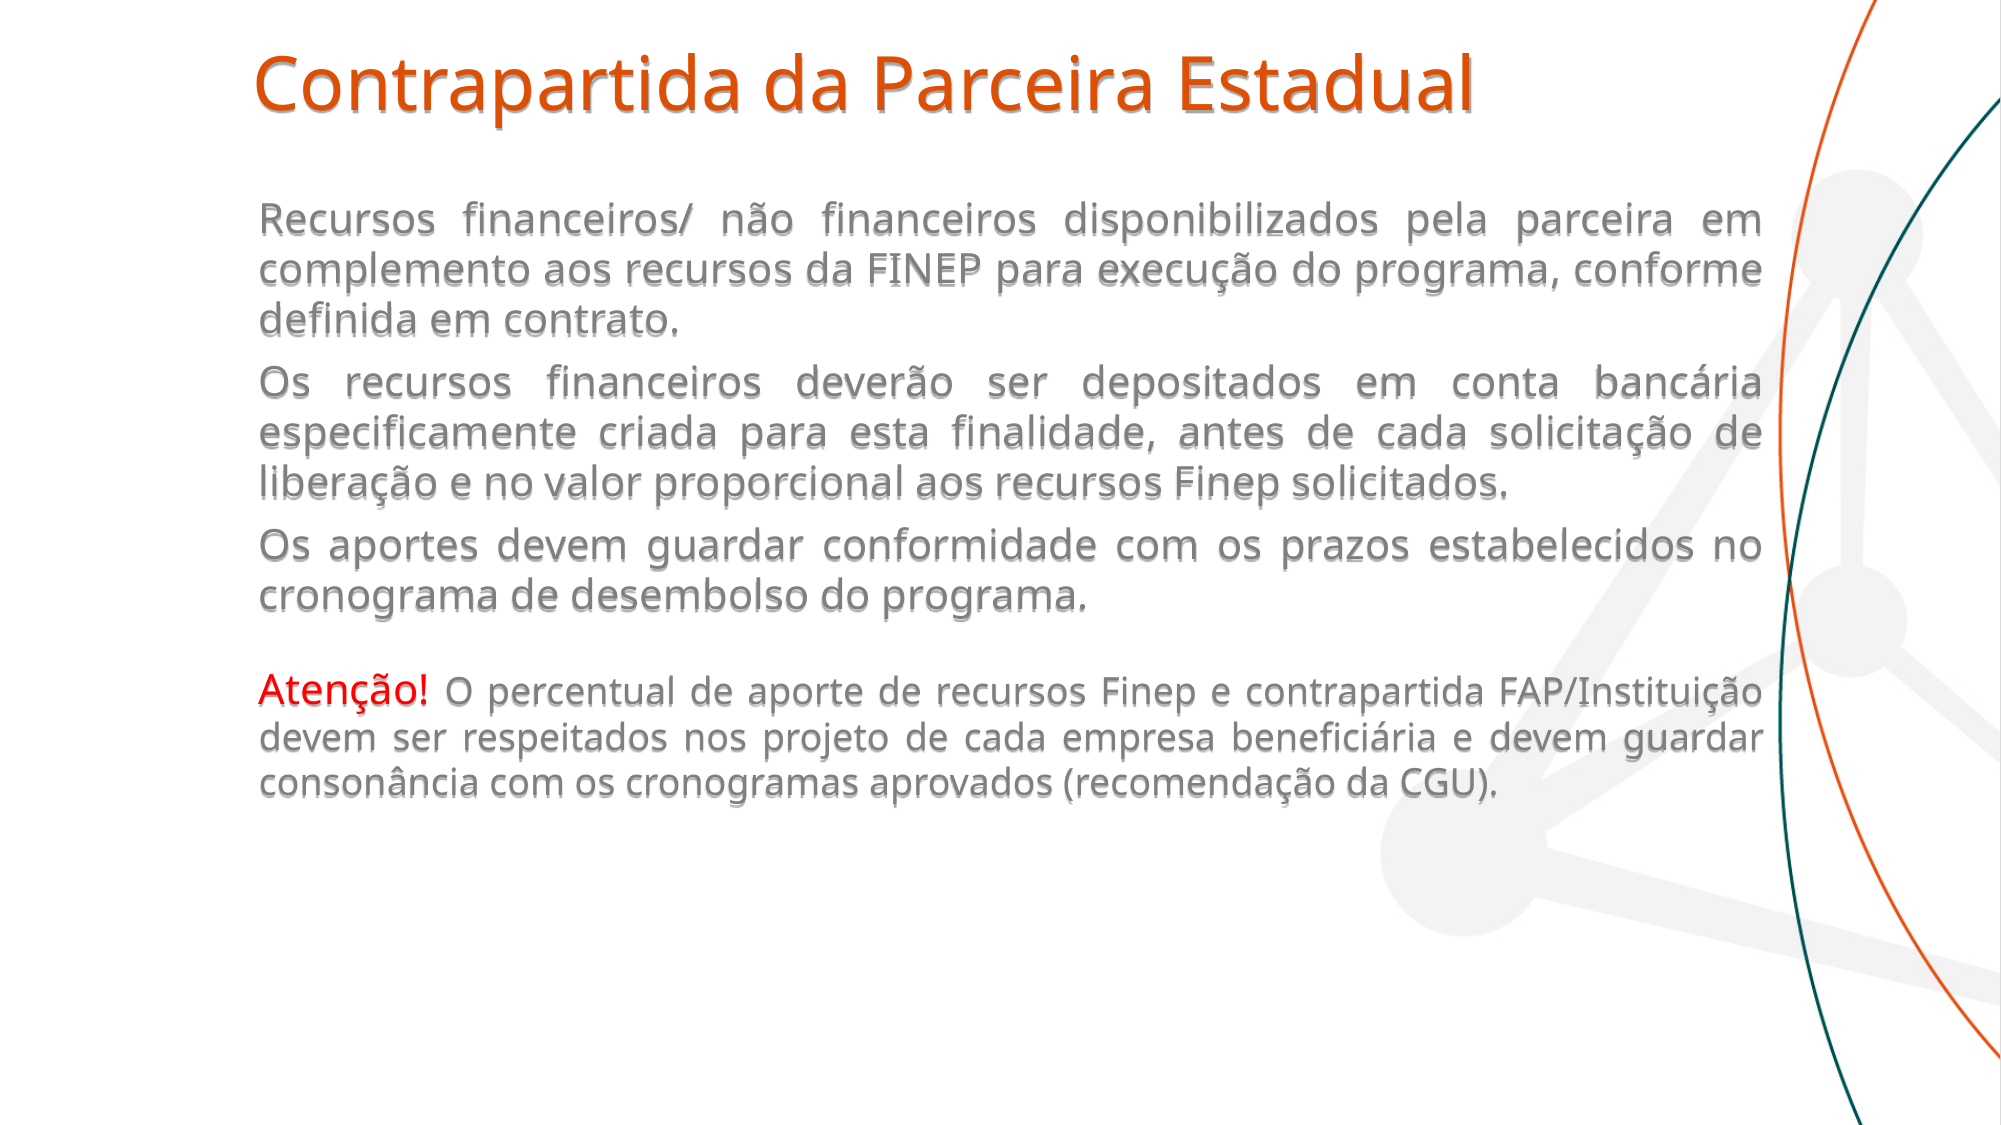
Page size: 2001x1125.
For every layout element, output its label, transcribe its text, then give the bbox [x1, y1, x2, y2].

text_box Recursos financeiros/ não financeiros disponibilizados pela parceira em complemento aos recursos da FINEP para execução do programa, conforme definida em contrato. Os recursos financeiros deverão ser depositados em conta bancária especificamente criada para esta finalidade, antes de cada solicitação de liberação e no valor proporcional aos recursos Finep solicitados. Os aportes devem guardar conformidade com os prazos estabelecidos no cronograma de desembolso do programa. Atenção! O percentual de aporte de recursos Finep e contrapartida FAP/Instituição devem ser respeitados nos projeto de cada empresa beneficiária e devem guardar consonância com os cronogramas aprovados (recomendação da CGU). [244, 184, 1780, 1047]
text_box Contrapartida da Parceira Estadual [237, 27, 1556, 138]
